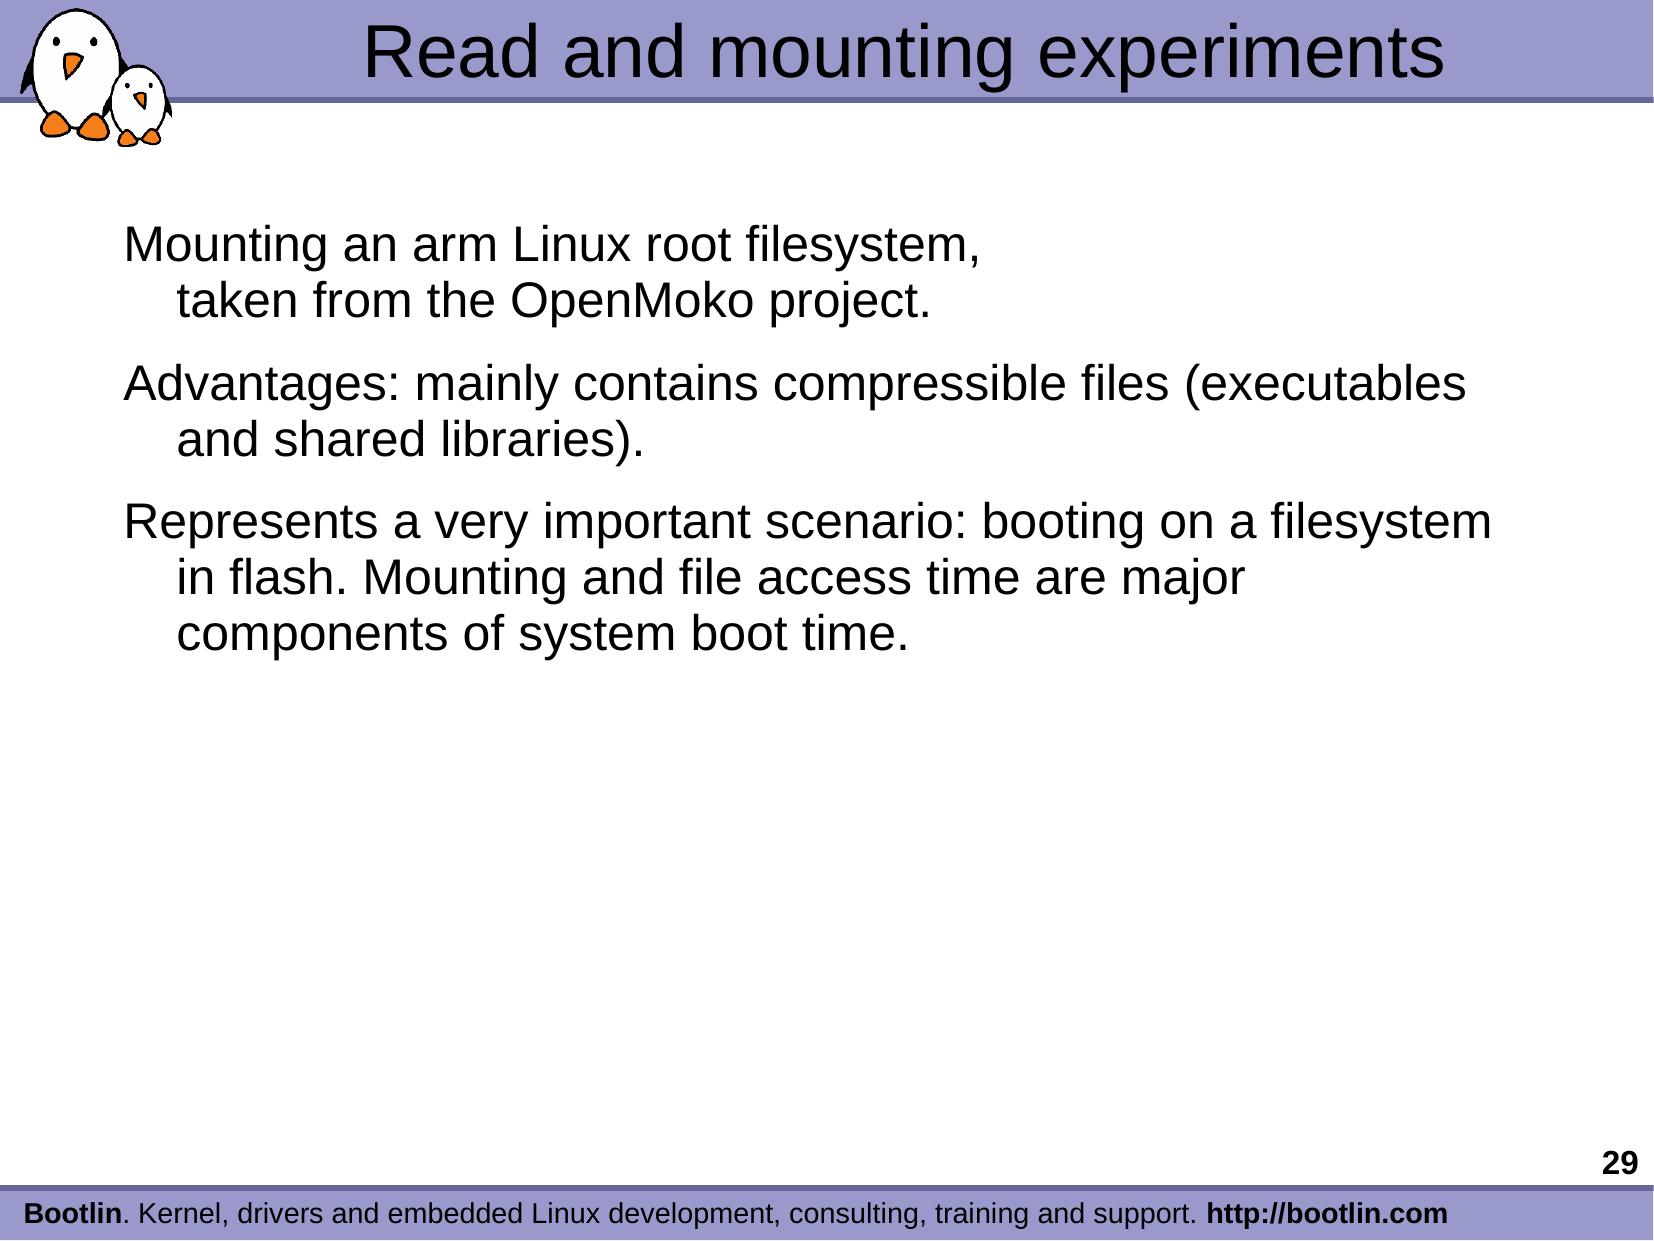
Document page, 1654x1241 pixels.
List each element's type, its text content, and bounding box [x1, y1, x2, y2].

picture [20, 8, 172, 147]
title Read and mounting experiments [178, 5, 1631, 97]
list Mounting an arm Linux root filesystem, taken from the OpenMoko project. Advantages: mainly contains compressible files (executables and shared libraries). Represents a very important scenario: booting on a filesystem in flash. Mounting and file access time are major components of system boot time. [105, 216, 1518, 1066]
